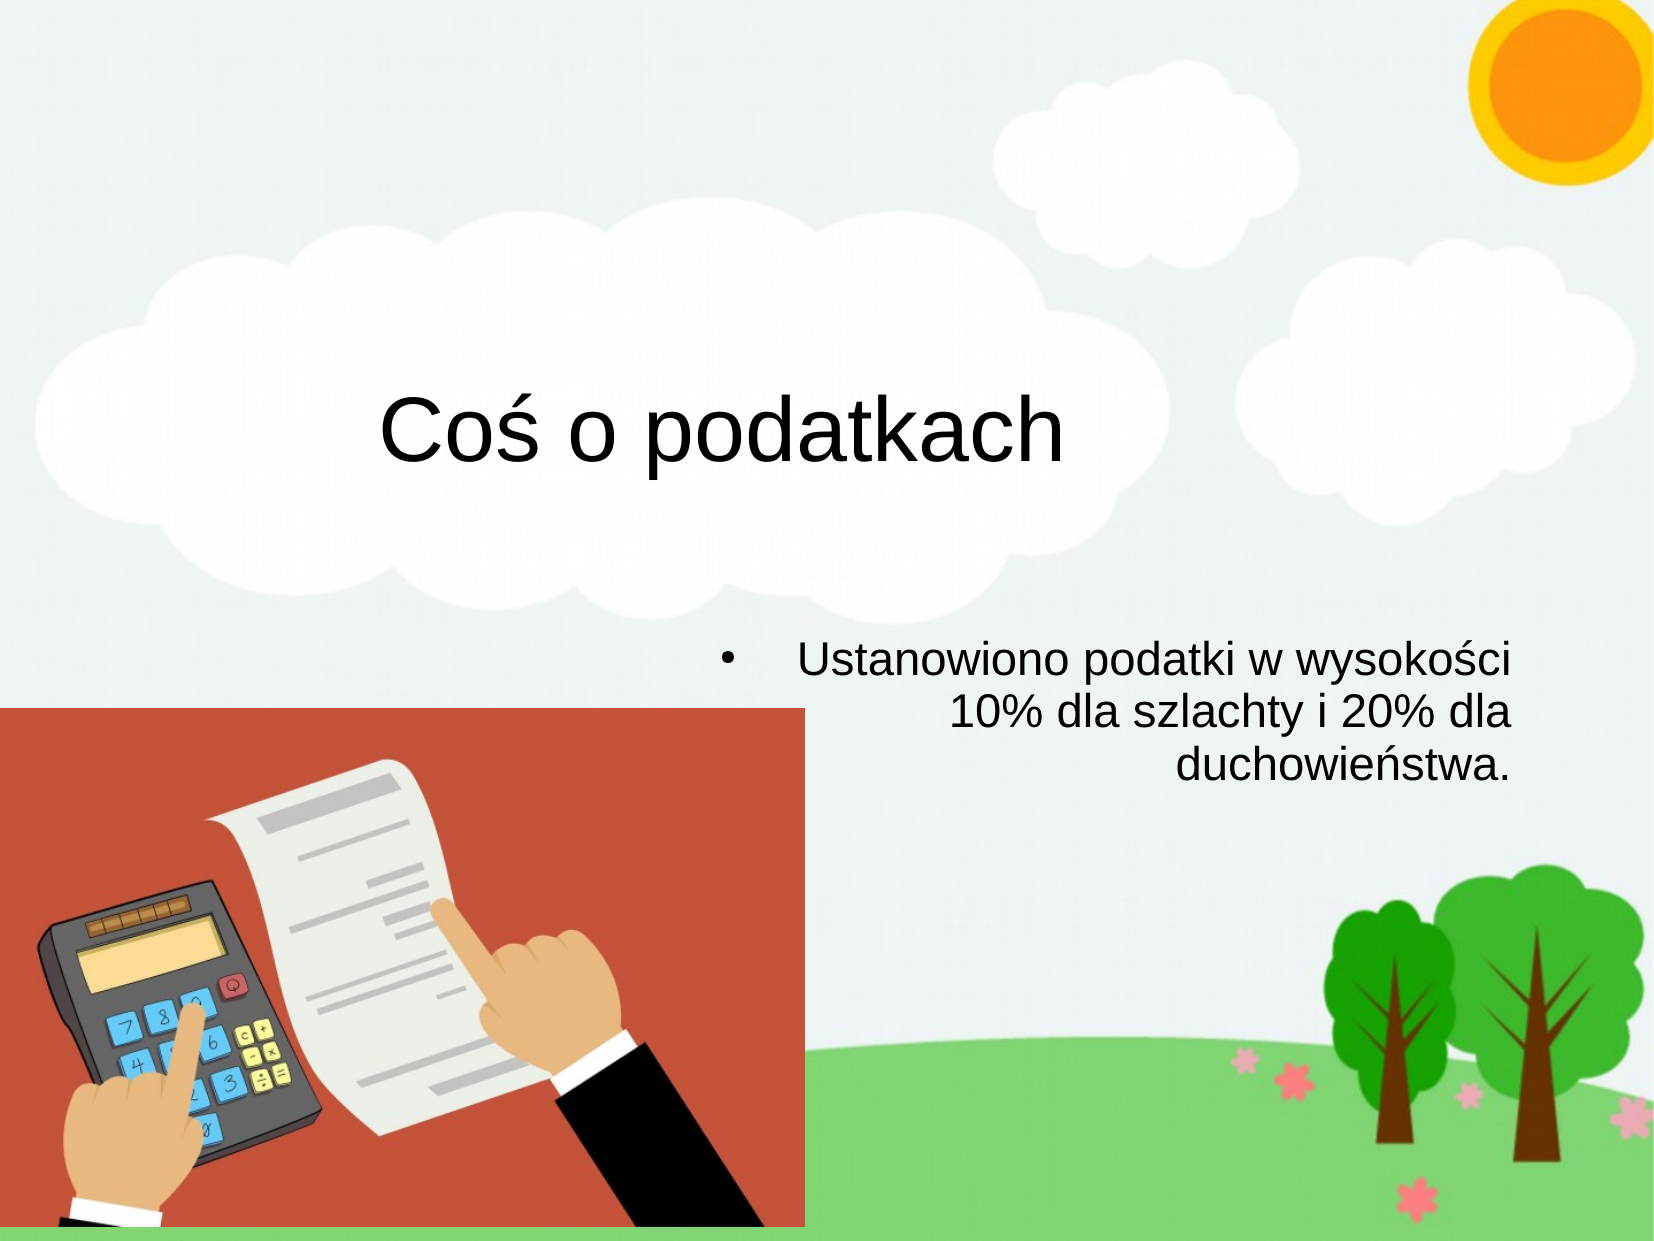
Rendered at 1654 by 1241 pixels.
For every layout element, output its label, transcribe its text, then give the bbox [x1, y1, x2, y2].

title Coś o podatkach [47, 283, 1512, 577]
picture [0, 0, 1654, 1241]
list Ustanowiono podatki w wysokości 10% dla szlachty i 20% dla duchowieństwa. [661, 632, 1512, 792]
